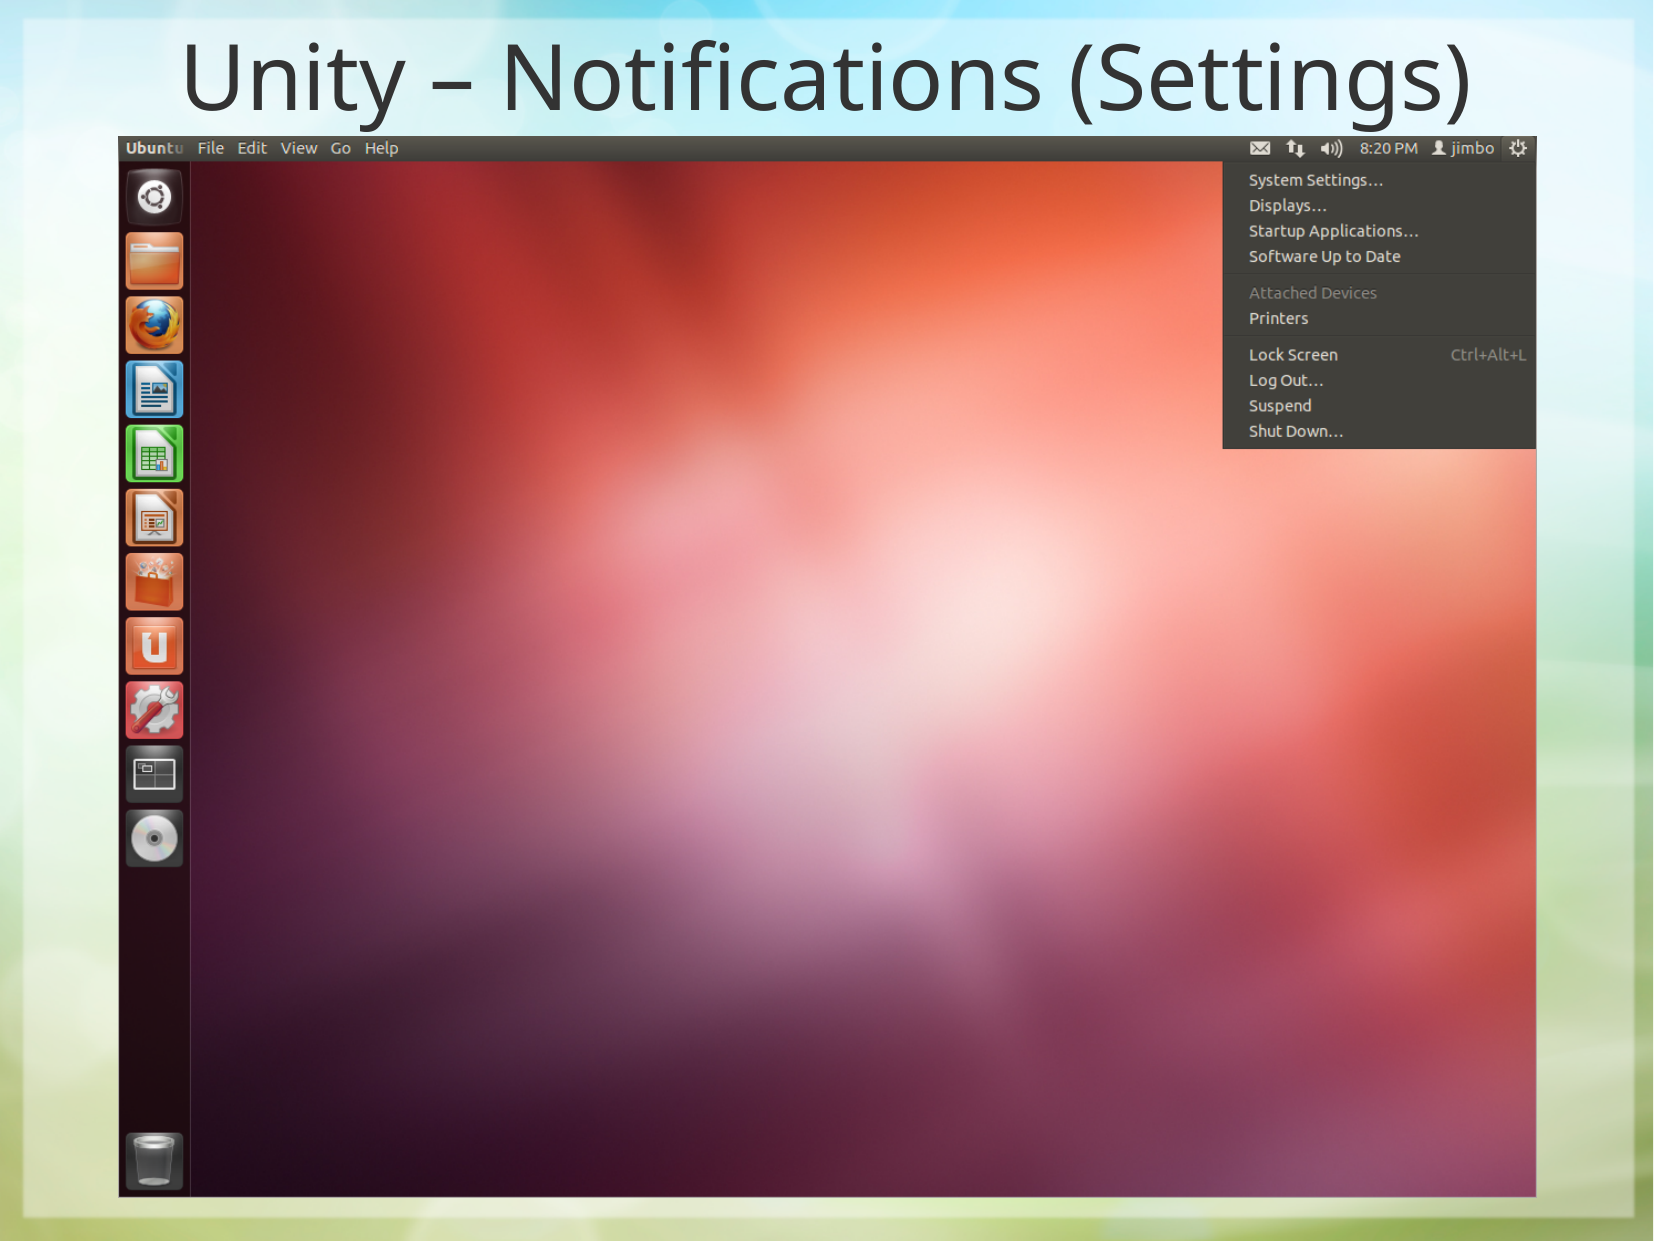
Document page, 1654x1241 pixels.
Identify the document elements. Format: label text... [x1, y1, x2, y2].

picture [0, 0, 1654, 1241]
title Unity – Notifications (Settings) [82, 0, 1571, 151]
